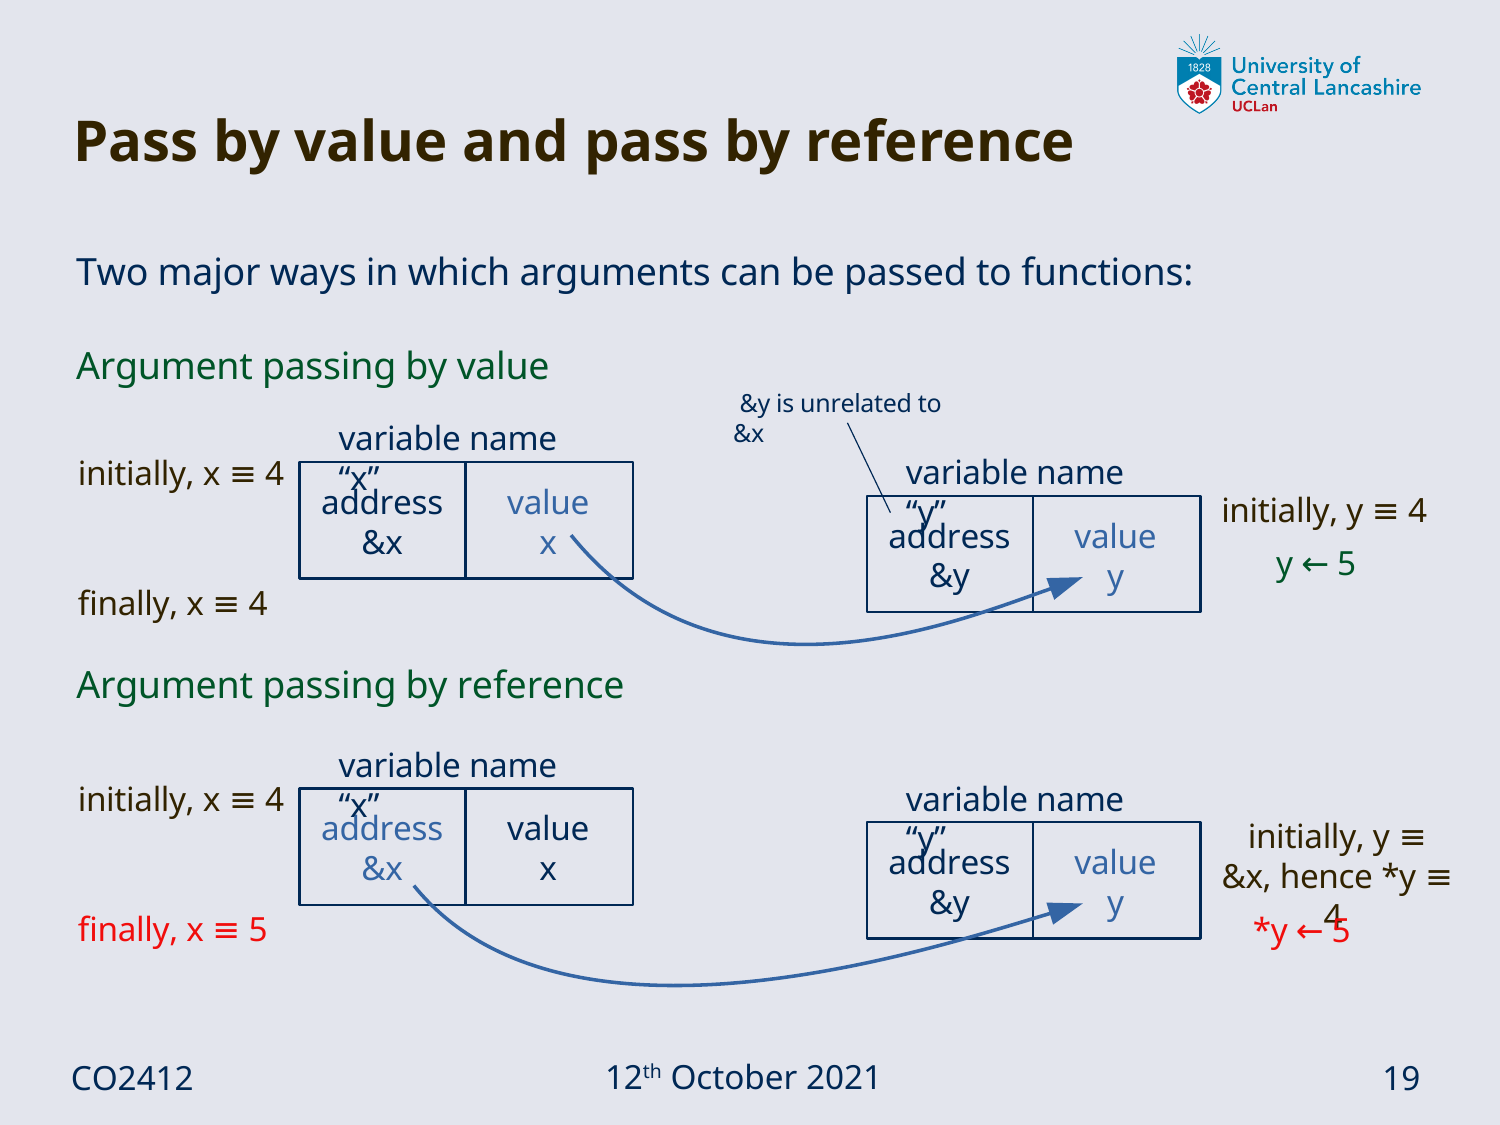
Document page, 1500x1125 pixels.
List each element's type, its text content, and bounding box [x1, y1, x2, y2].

text_box finally, x ≡ 4 [63, 574, 302, 629]
text_box initially, x ≡ 4 [63, 770, 302, 826]
text_box &y is unrelated to &x [718, 379, 990, 425]
text_box address &x [304, 473, 460, 569]
text_box value x [483, 473, 613, 569]
text_box variable name “y” [891, 770, 1182, 826]
text_box address &y [872, 833, 1027, 929]
text_box initially, y ≡ 4 [1206, 481, 1446, 537]
text_box variable name “x” [323, 410, 614, 465]
text_box initially, x ≡ 4 [63, 444, 302, 500]
text_box value y [1050, 507, 1181, 603]
text_box finally, x ≡ 5 [63, 900, 302, 956]
text_box Argument passing by reference [59, 653, 1349, 714]
text_box address &y [872, 507, 1027, 603]
text_box *y ← 5 [1224, 902, 1389, 958]
text_box address &x [304, 799, 460, 895]
text_box variable name “y” [891, 443, 1182, 499]
text_box value x [483, 800, 613, 895]
picture [1177, 34, 1421, 93]
text_box variable name “x” [323, 736, 614, 792]
title Pass by value and pass by reference [58, 93, 1475, 186]
text_box Two major ways in which arguments can be passed to functions: [59, 240, 1444, 300]
text_box value y [1050, 833, 1181, 929]
text_box y ← 5 [1216, 534, 1425, 590]
text_box initially, y ≡ &x, hence *y ≡ 4 [1206, 807, 1468, 903]
text_box Argument passing by value [59, 334, 1348, 395]
